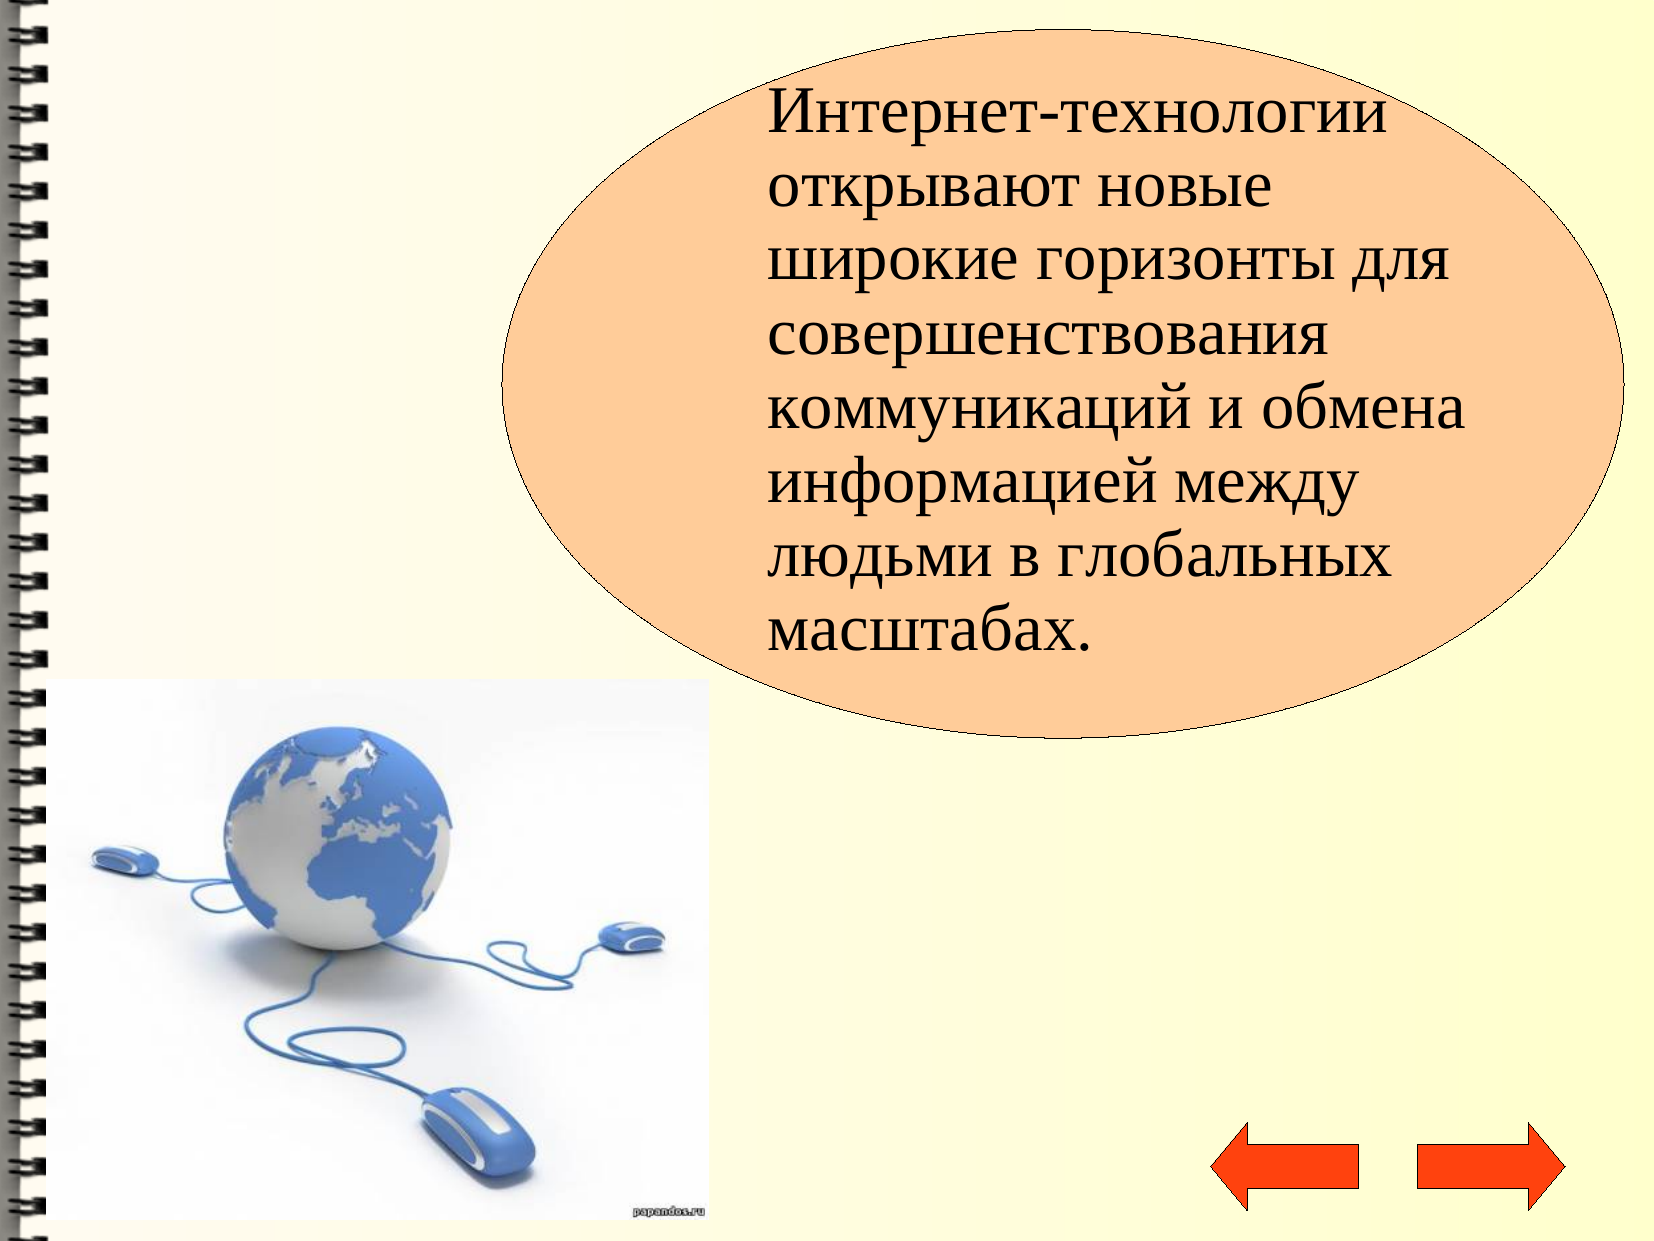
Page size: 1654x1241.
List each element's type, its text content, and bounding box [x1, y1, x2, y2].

text_box [1210, 1122, 1359, 1211]
picture [0, 0, 1654, 1241]
text_box [1417, 1122, 1566, 1211]
text_box [1477, 144, 1625, 623]
text_box [501, 115, 696, 652]
text_box [796, 29, 1330, 72]
list Интернет-технологии открывают новые широкие горизонты для совершенствования коммуникаций и обмена информацией между людьми в глобальных масштабах. [696, 72, 1477, 1093]
